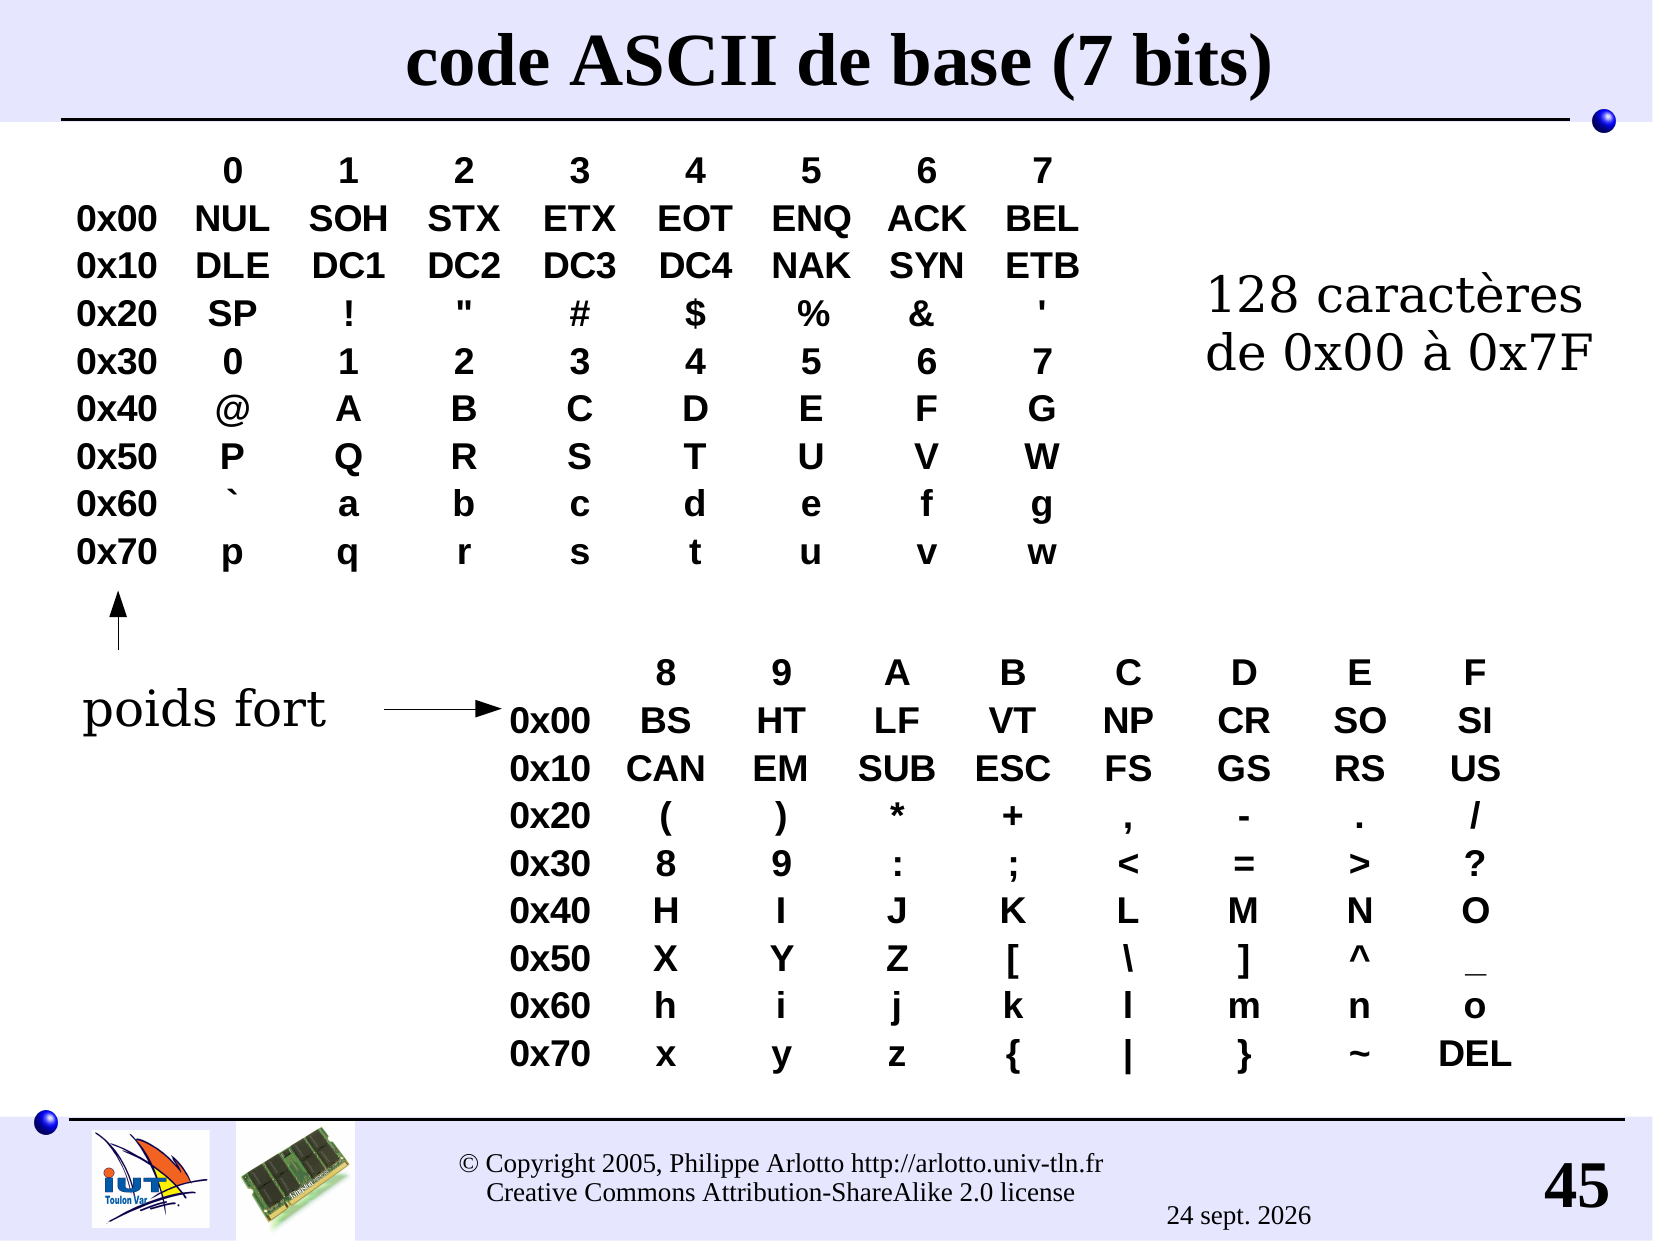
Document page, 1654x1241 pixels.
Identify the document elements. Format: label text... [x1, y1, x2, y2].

chart [492, 649, 1536, 1080]
picture [236, 1121, 355, 1241]
text_box poids fort [82, 679, 327, 739]
text_box 128 caractères de 0x00 à 0x7F [1205, 265, 1595, 383]
title code ASCII de base (7 bits) [95, 11, 1585, 110]
chart [59, 147, 1103, 578]
